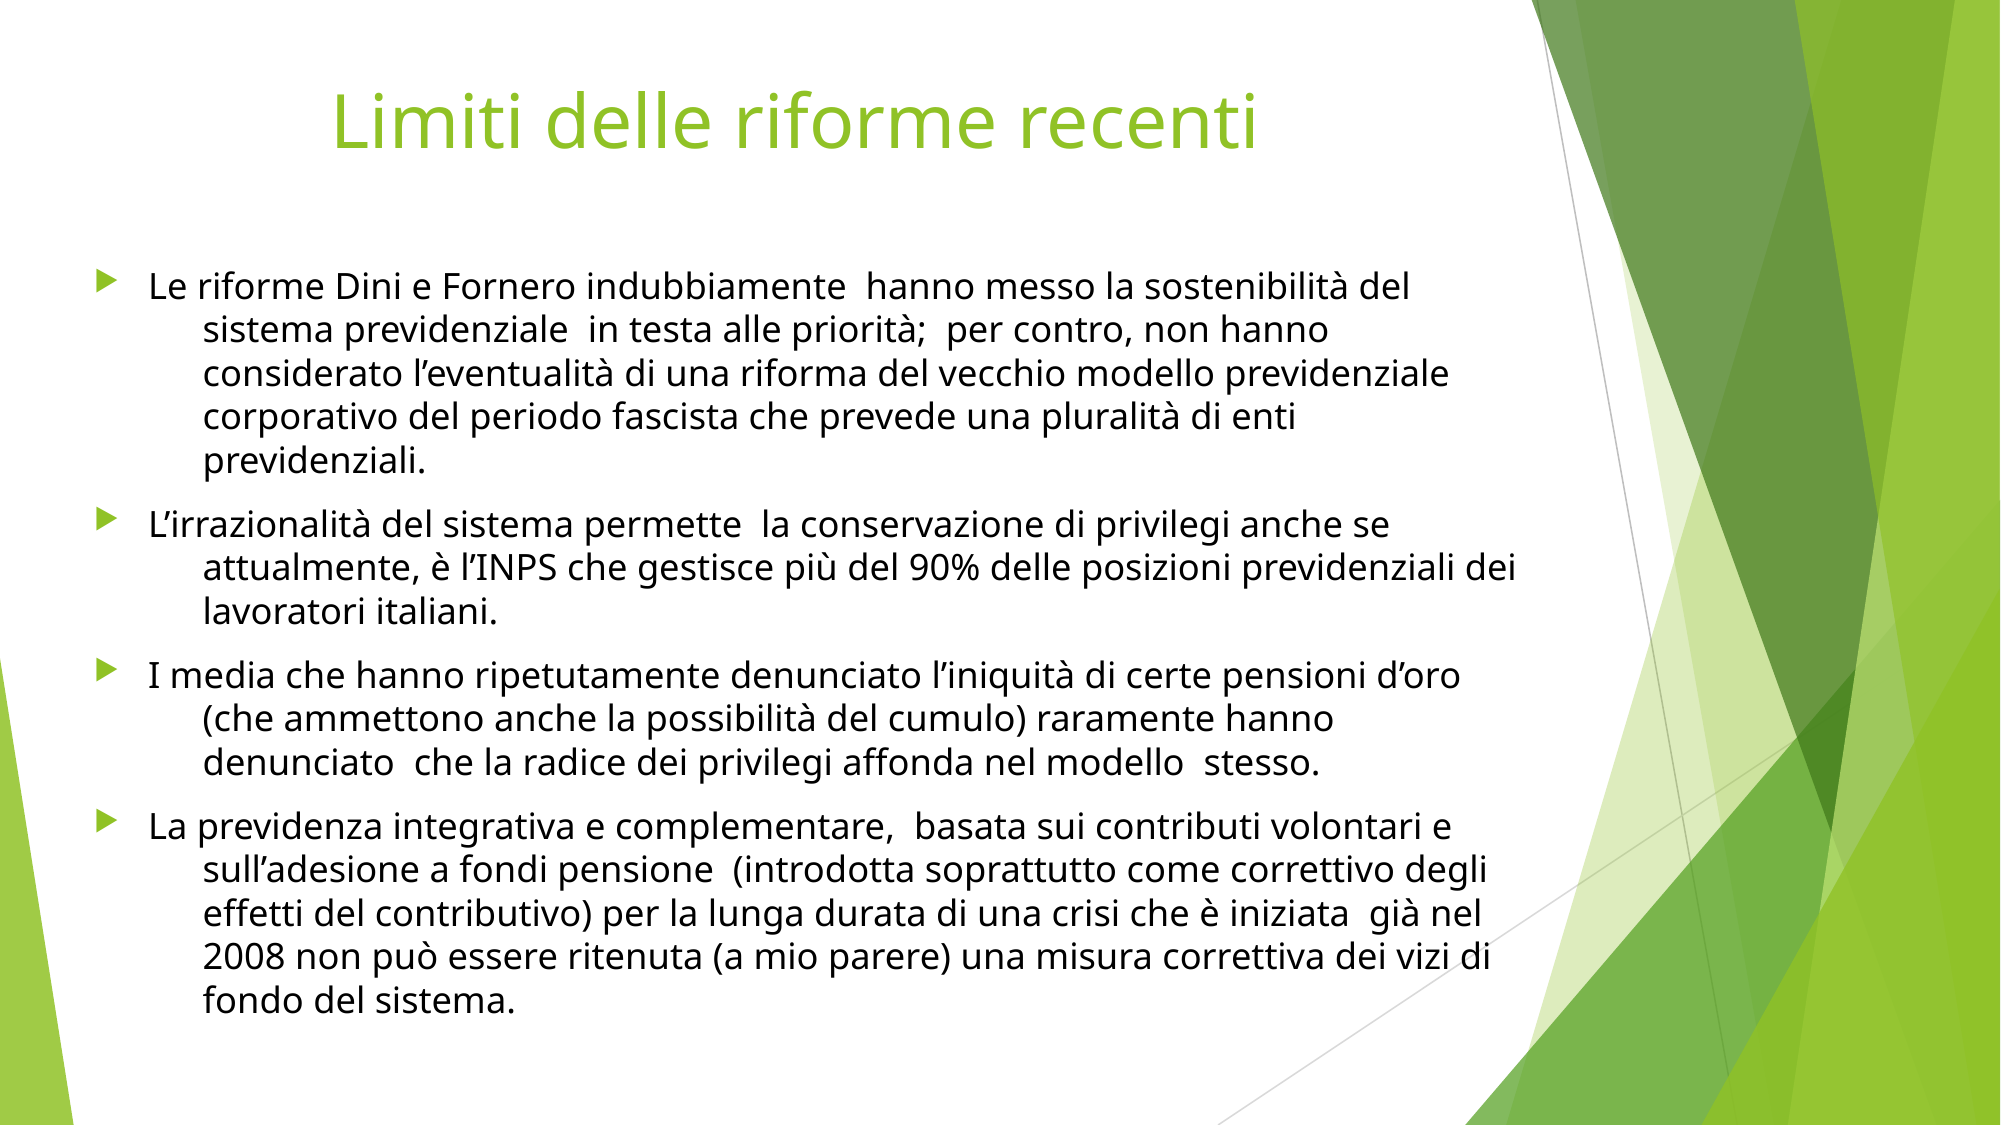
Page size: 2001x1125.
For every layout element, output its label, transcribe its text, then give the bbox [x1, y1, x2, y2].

list Le riforme Dini e Fornero indubbiamente hanno messo la sostenibilità del sistema previdenziale in testa alle priorità; per contro, non hanno considerato l’eventualità di una riforma del vecchio modello previdenziale corporativo del periodo fascista che prevede una pluralità di enti previdenziali. L’irrazionalità del sistema permette la conservazione di privilegi anche se attualmente, è l’INPS che gestisce più del 90% delle posizioni previdenziali dei lavoratori italiani. I media che hanno ripetutamente denunciato l’iniquità di certe pensioni d’oro (che ammettono anche la possibilità del cumulo) raramente hanno denunciato che la radice dei privilegi affonda nel modello stesso. La previdenza integrativa e complementare, basata sui contributi volontari e sull’adesione a fondi pensione (introdotta soprattutto come correttivo degli effetti del contributivo) per la lunga durata di una crisi che è iniziata già nel 2008 non può essere ritenuta (a mio parere) una misura correttiva dei vizi di fondo del sistema. [78, 255, 1544, 1035]
title Limiti delle riforme recenti [90, 66, 1501, 210]
